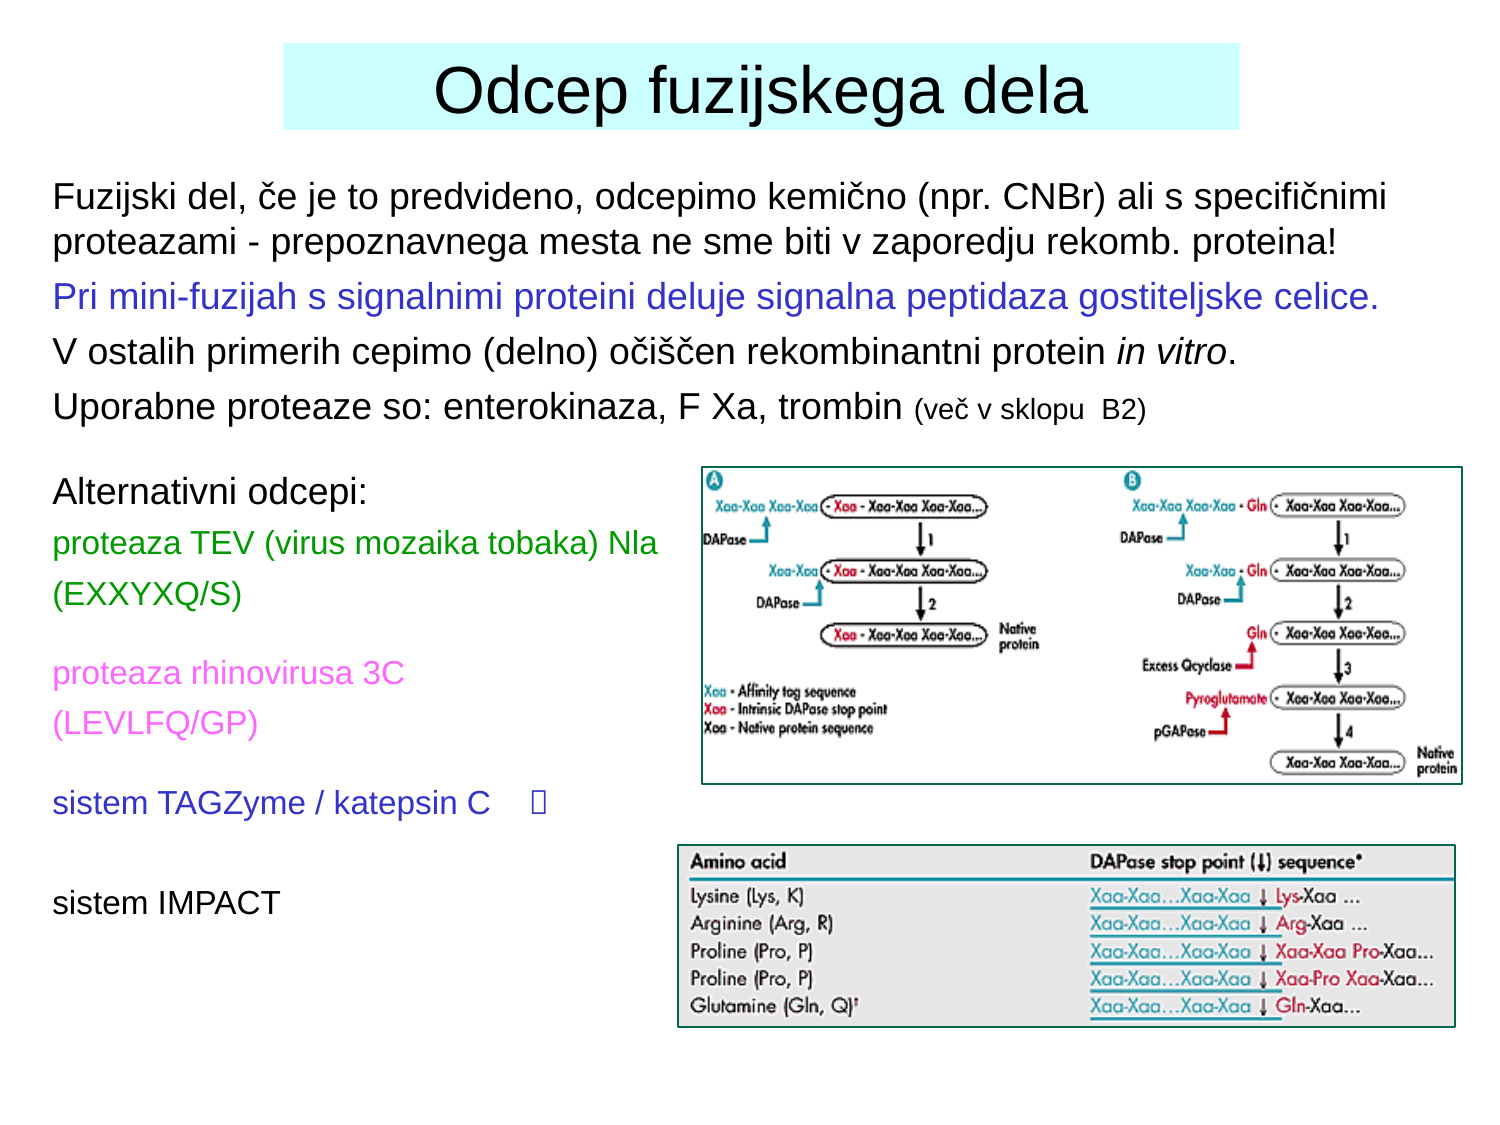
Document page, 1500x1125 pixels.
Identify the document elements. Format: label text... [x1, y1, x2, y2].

text_box Fuzijski del, če je to predvideno, odcepimo kemično (npr. CNBr) ali s specifičnimi proteazami - prepoznavnega mesta ne sme biti v zaporedju rekomb. proteina! Pri mini-fuzijah s signalnimi proteini deluje signalna peptidaza gostiteljske celice. V ostalih primerih cepimo (delno) očiščen rekombinantni protein in vitro. Uporabne proteaze so: enterokinaza, F Xa, trombin (več v sklopu B2) Alternativni odcepi: proteaza TEV (virus mozaika tobaka) Nla (EXXYXQ/S) proteaza rhinovirusa 3C (LEVLFQ/GP) sistem TAGZyme / katepsin C  sistem IMPACT [37, 164, 1447, 929]
text_box Odcep fuzijskega dela [283, 43, 1240, 130]
picture [679, 846, 1455, 1026]
picture [702, 467, 1462, 783]
